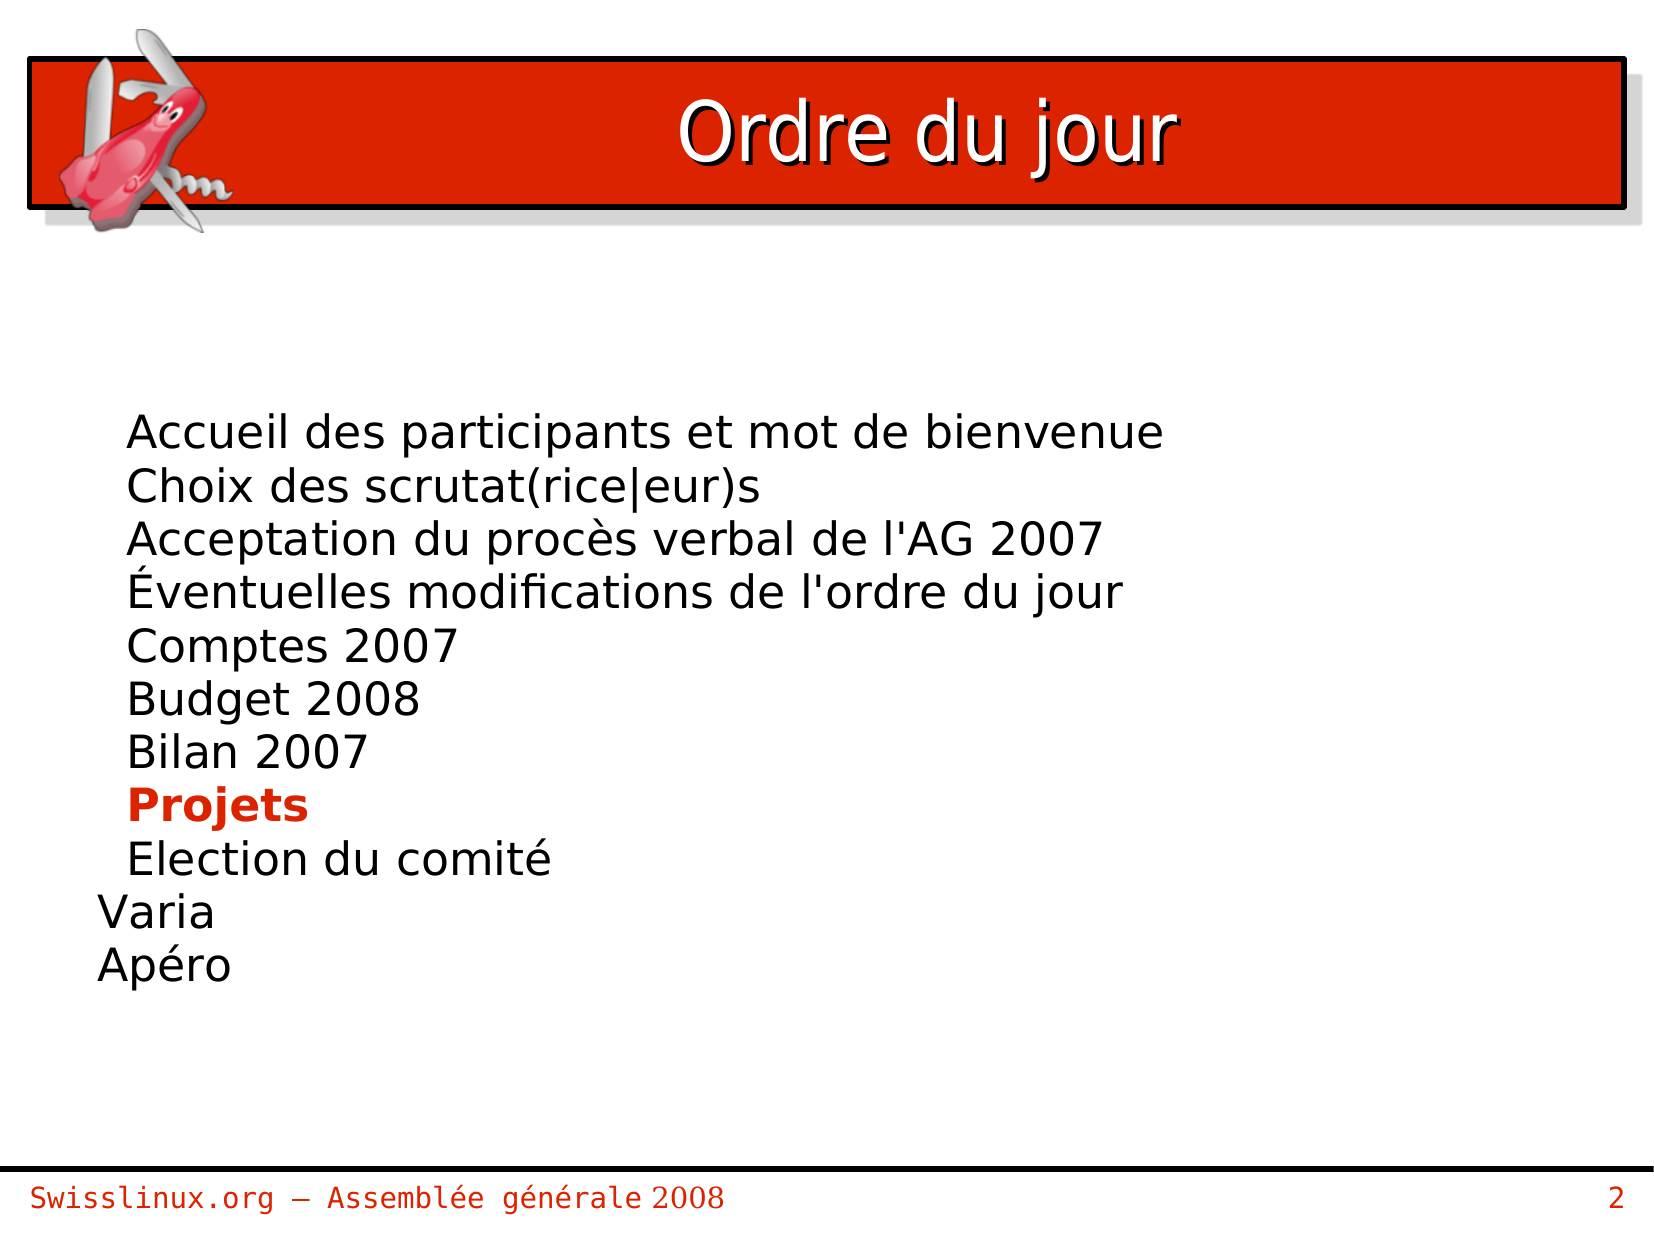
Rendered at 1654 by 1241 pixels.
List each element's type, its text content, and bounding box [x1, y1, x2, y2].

subtitle Accueil des participants et mot de bienvenue Choix des scrutat(rice|eur)s Acceptation du procès verbal de l'AG 2007 Éventuelles modifications de l'ordre du jour Comptes 2007 Budget 2008 Bilan 2007 Projets Election du comité Varia Apéro [82, 290, 1571, 1109]
picture [59, 29, 234, 233]
title Ordre du jour [259, 84, 1595, 182]
